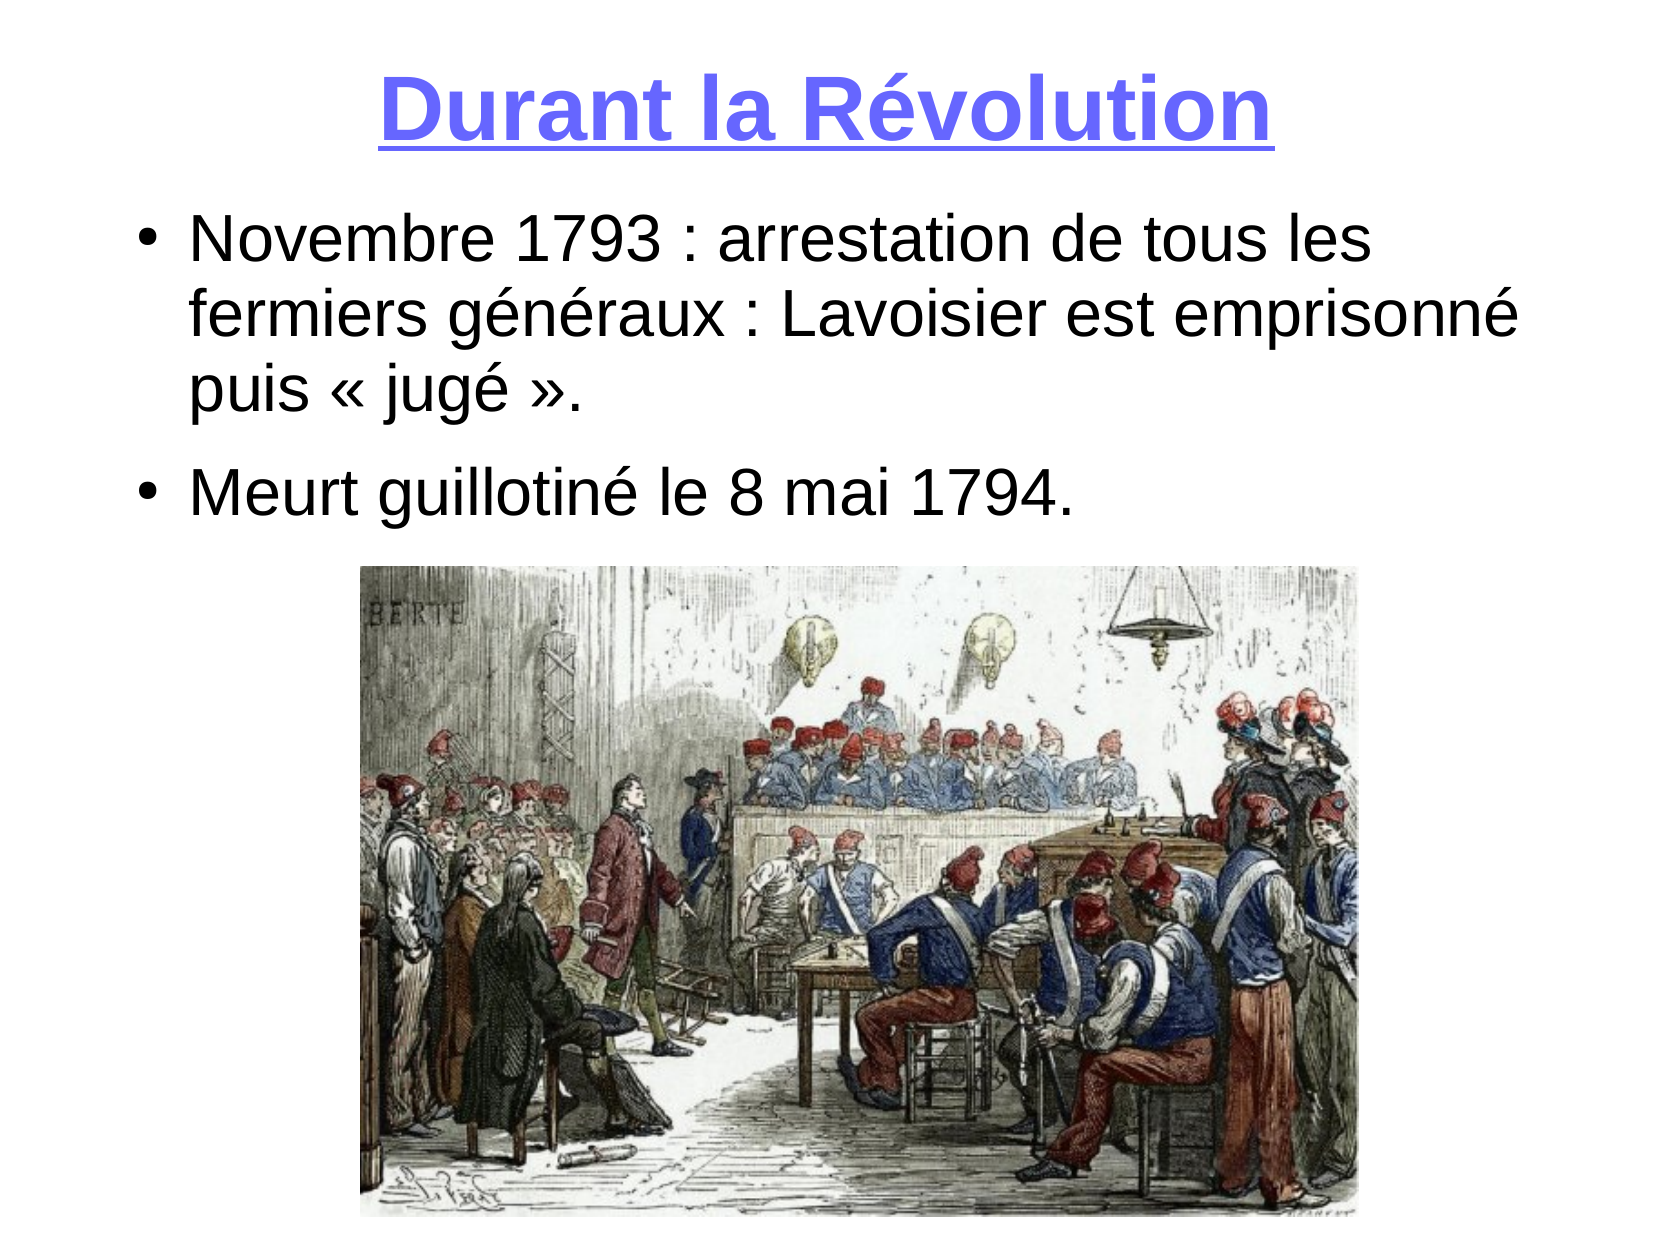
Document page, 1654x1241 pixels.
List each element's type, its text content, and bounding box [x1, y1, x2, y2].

list Novembre 1793 : arrestation de tous les fermiers généraux : Lavoisier est emprisonné puis « jugé ». Meurt guillotiné le 8 mai 1794. [118, 201, 1583, 638]
title Durant la Révolution [82, 5, 1571, 213]
picture [360, 566, 1359, 1217]
